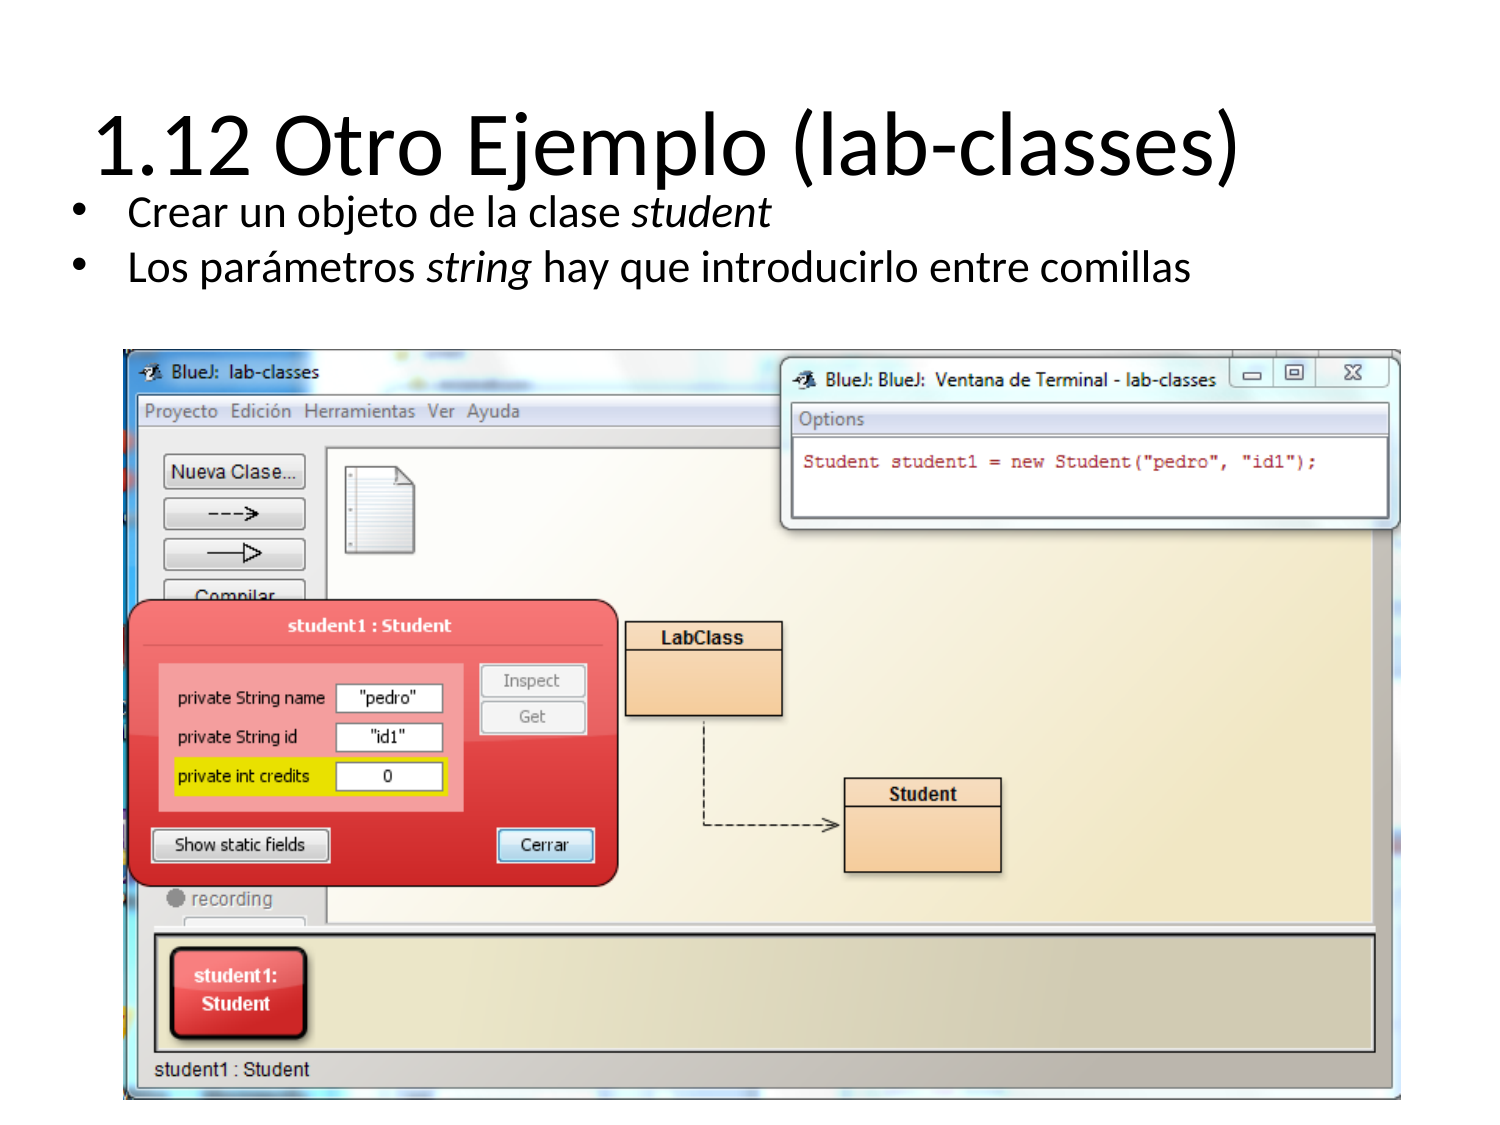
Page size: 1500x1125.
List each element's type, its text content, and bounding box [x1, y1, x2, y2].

list Crear un objeto de la clase student Los parámetros string hay que introducirlo entre comillas [56, 184, 1407, 308]
title 1.12 Otro Ejemplo (lab-classes) [75, 45, 1426, 233]
picture [123, 349, 1401, 1101]
